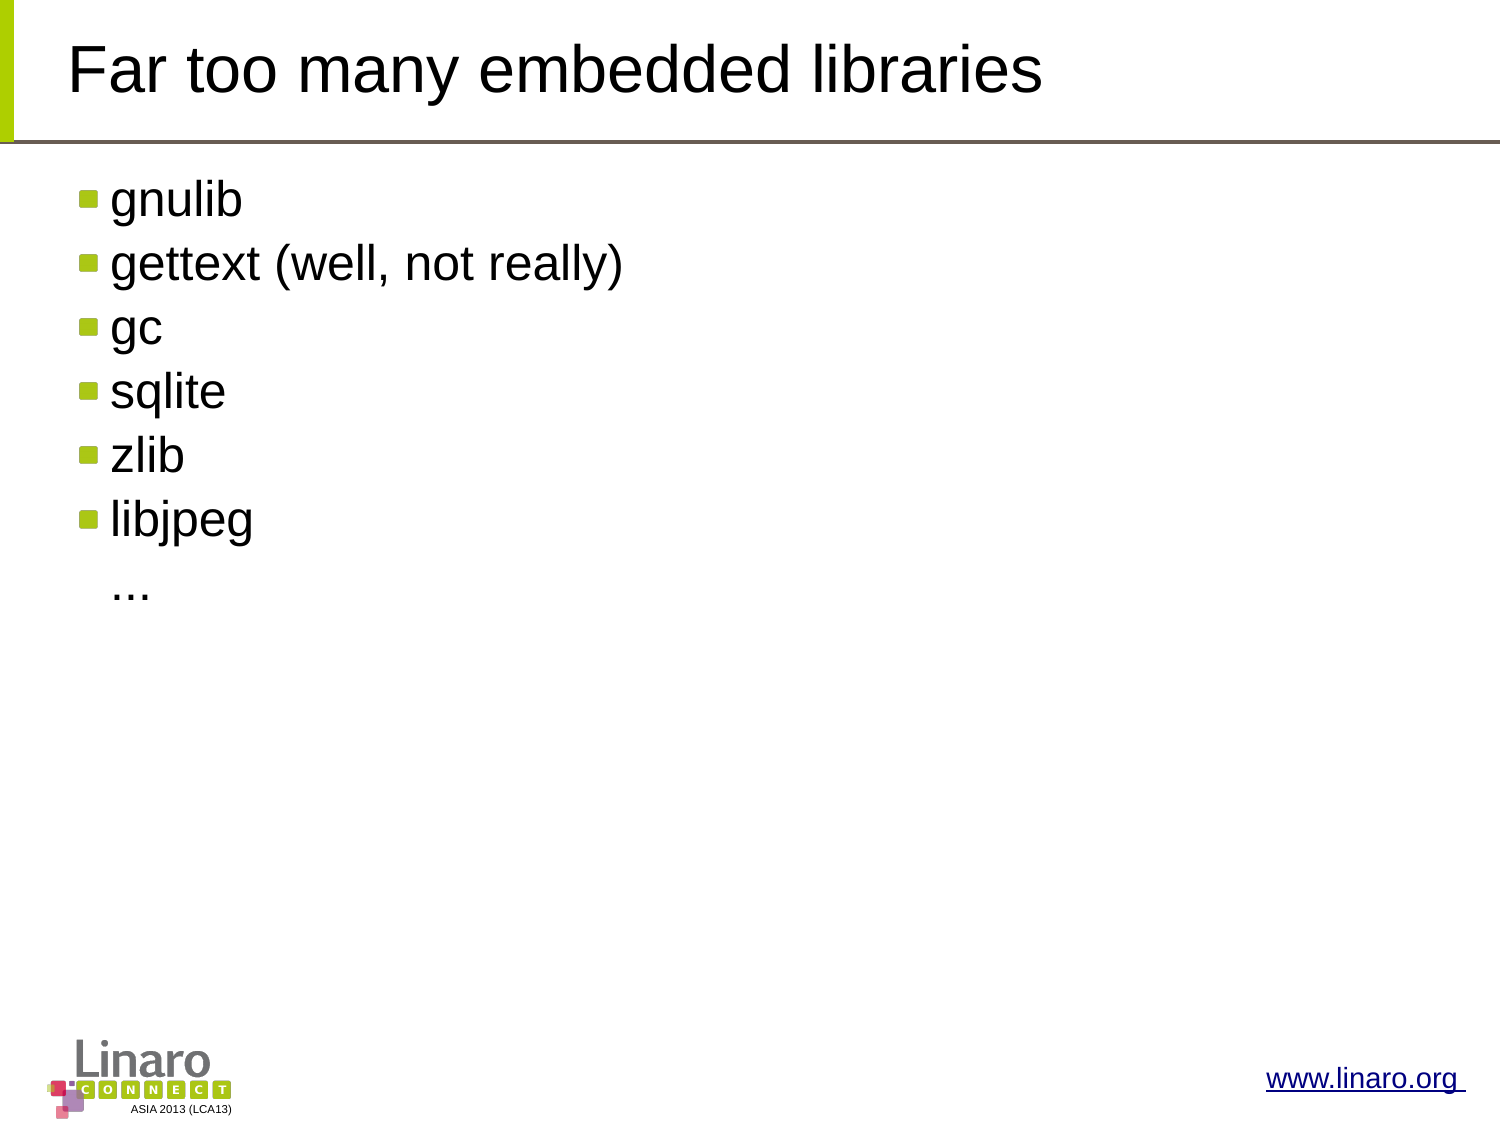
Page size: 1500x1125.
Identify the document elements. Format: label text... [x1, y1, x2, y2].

title Far too many embedded libraries [53, 24, 1466, 125]
list gnulib gettext (well, not really) gc sqlite zlib libjpeg ... [53, 163, 1467, 817]
picture [39, 1034, 240, 1124]
